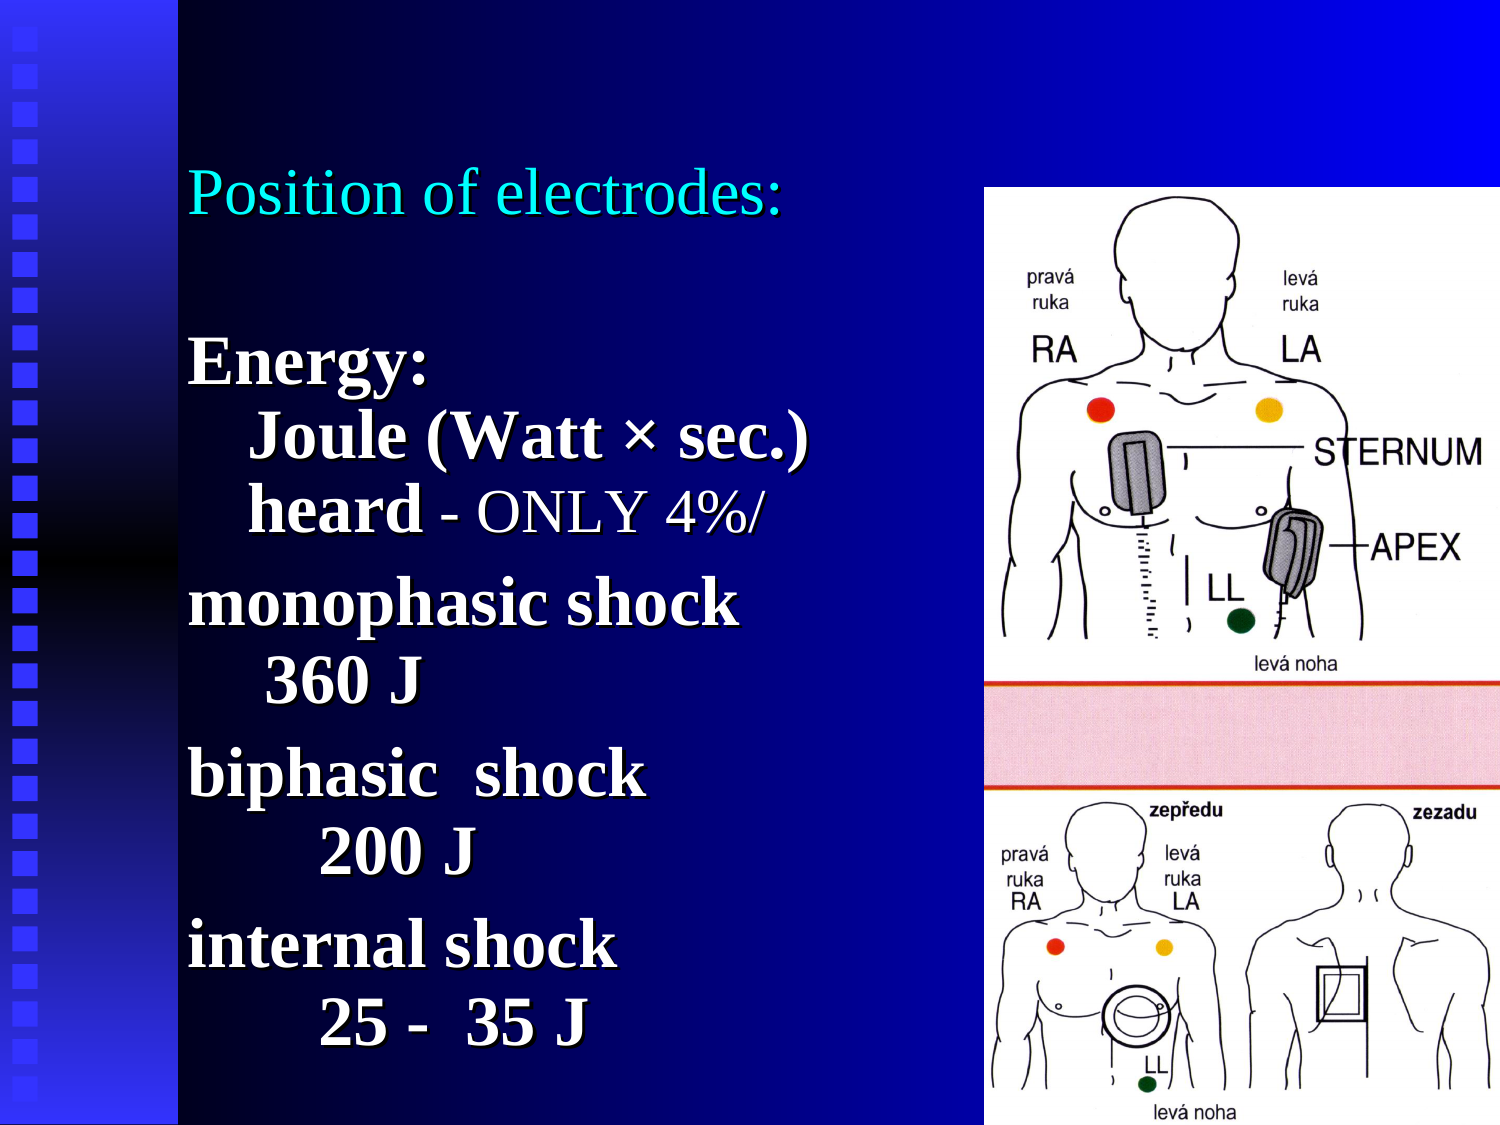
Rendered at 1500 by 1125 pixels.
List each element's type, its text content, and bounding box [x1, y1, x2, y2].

picture [984, 187, 1500, 1125]
title Position of electrodes: [187, 99, 1463, 288]
list Energy: Joule (Watt × sec.) heard - ONLY 4%/ monophasic shock 360 J biphasic shock 200 J internal shock 25 - 35 J [187, 324, 984, 1114]
